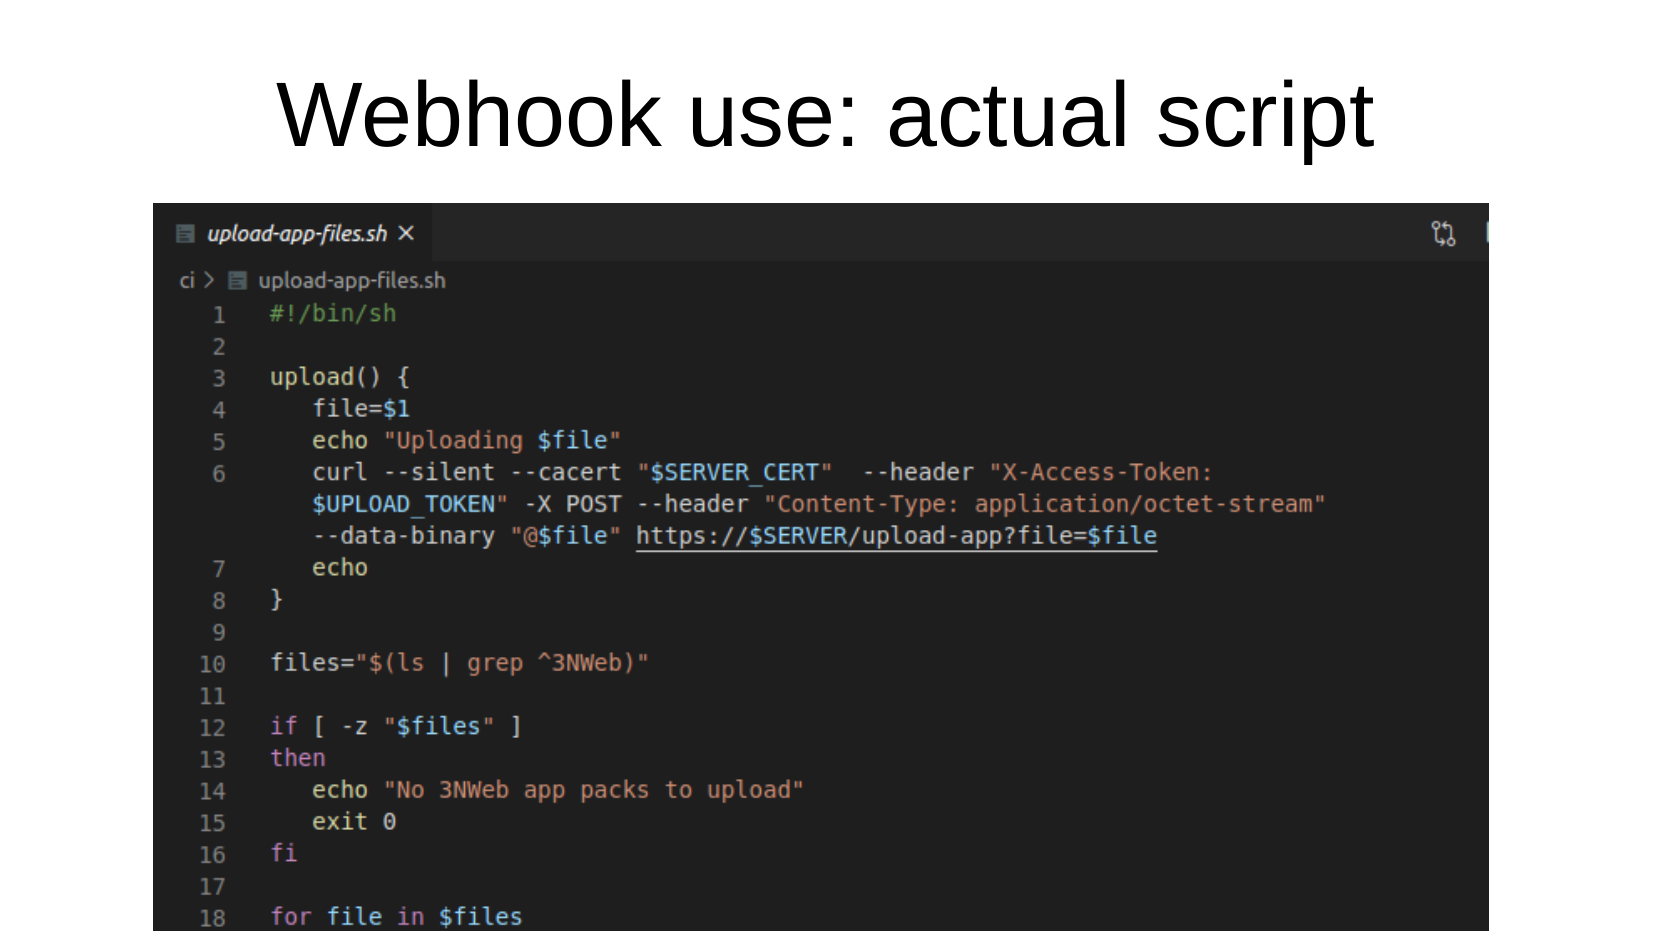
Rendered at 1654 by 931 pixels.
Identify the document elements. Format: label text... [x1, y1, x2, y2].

picture [153, 203, 1489, 931]
title Webhook use: actual script [82, 37, 1571, 193]
